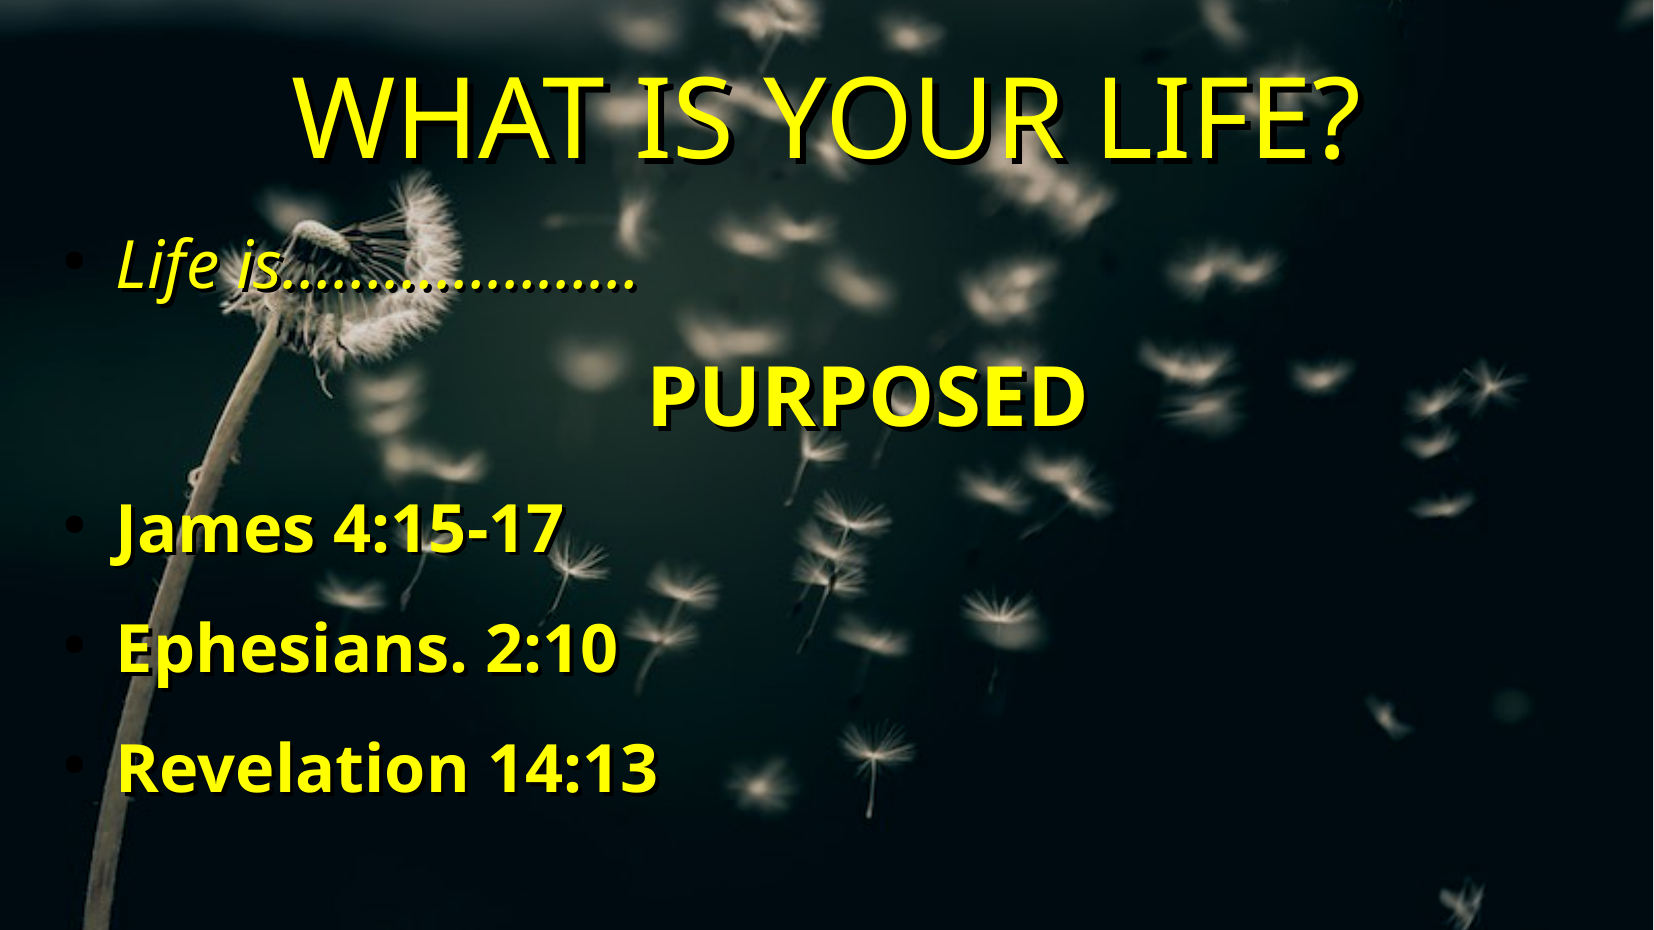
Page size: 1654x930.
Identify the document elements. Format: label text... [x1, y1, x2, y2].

list Life is………………… PURPOSED James 4:15-17 Ephesians. 2:10 Revelation 14:13 [44, 217, 1620, 915]
title WHAT IS YOUR LIFE? [82, 35, 1571, 194]
picture [0, 0, 1654, 930]
